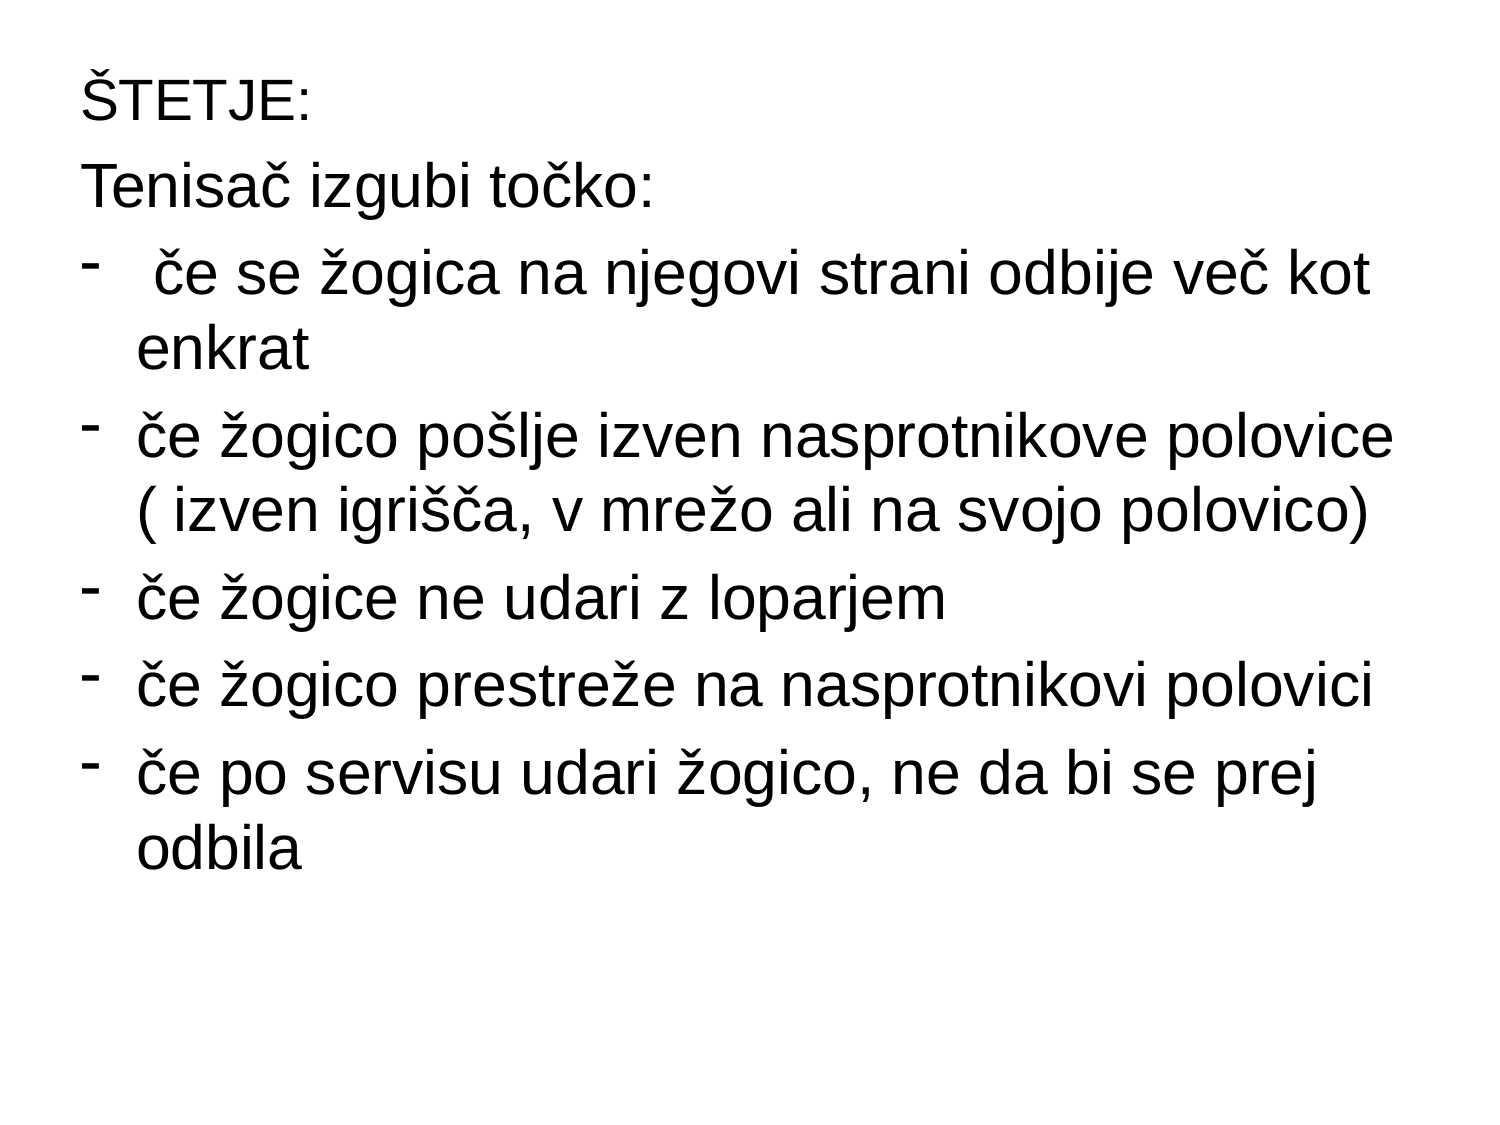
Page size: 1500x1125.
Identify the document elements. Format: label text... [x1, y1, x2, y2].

list ŠTETJE: Tenisač izgubi točko: če se žogica na njegovi strani odbije več kot enkrat če žogico pošlje izven nasprotnikove polovice ( izven igrišča, v mrežo ali na svojo polovico) če žogice ne udari z loparjem če žogico prestreže na nasprotnikovi polovici če po servisu udari žogico, ne da bi se prej odbila [64, 54, 1425, 1005]
